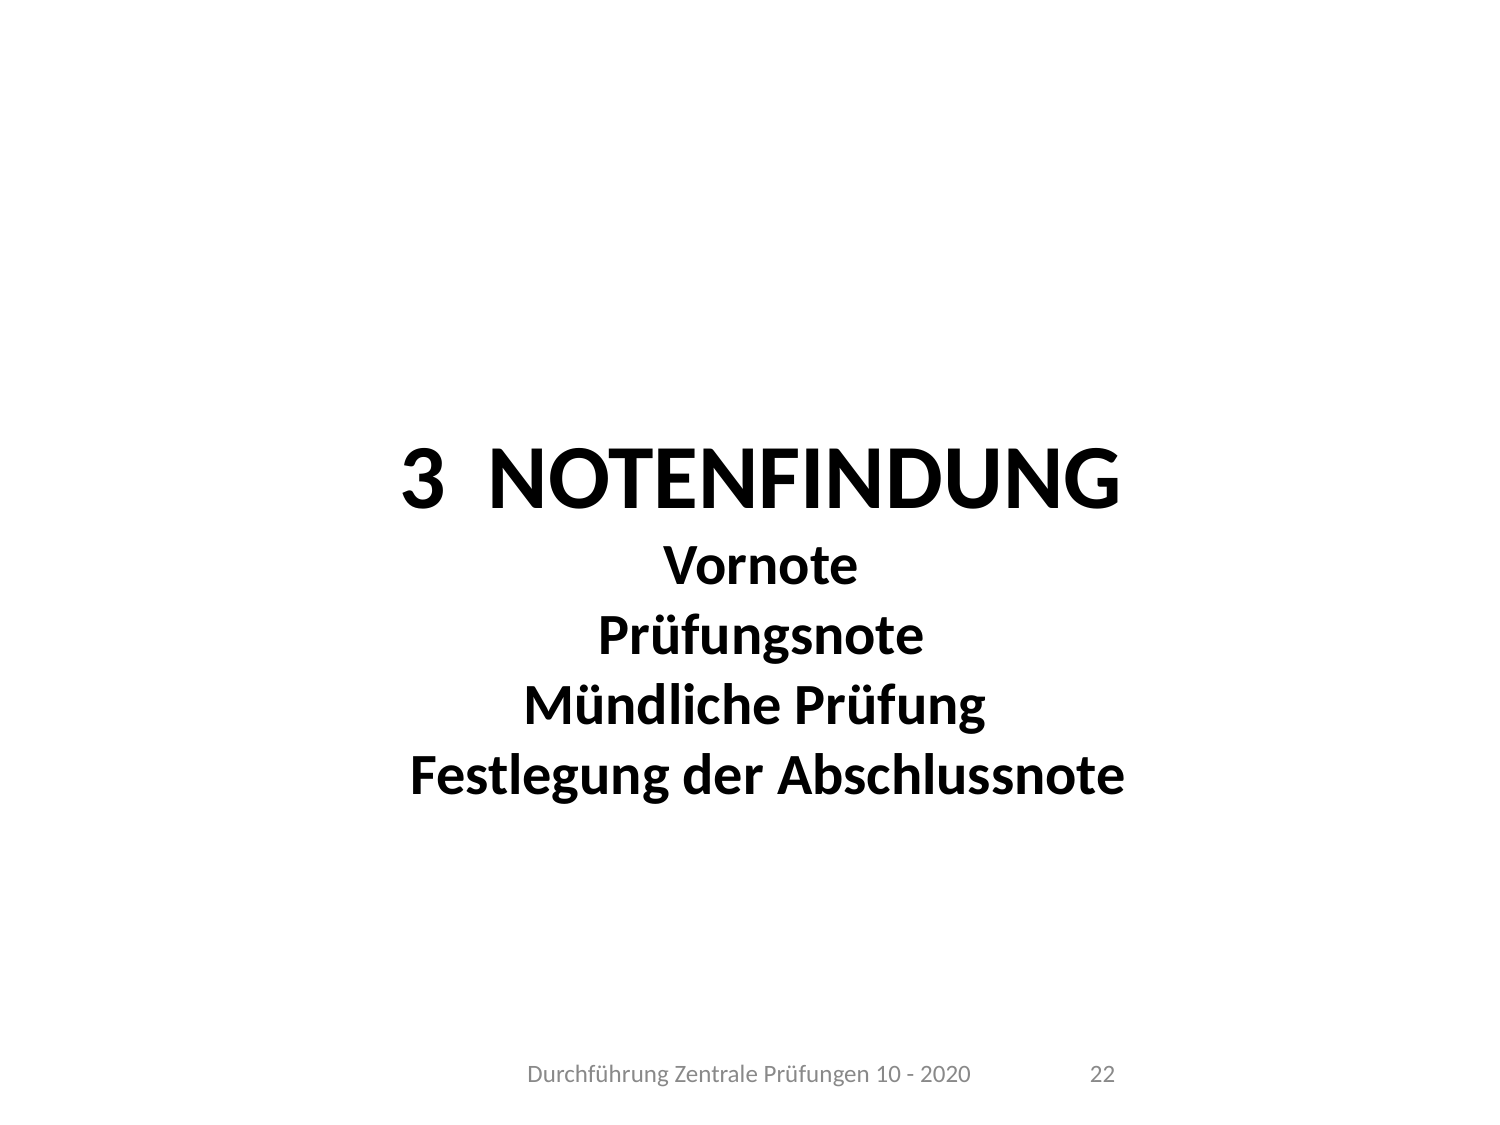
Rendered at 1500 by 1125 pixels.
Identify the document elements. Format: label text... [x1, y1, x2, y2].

text_box 22 [1074, 1042, 1426, 1103]
text_box Durchführung Zentrale Prüfungen 10 - 2020 [512, 1042, 988, 1103]
title 3 Notenfindung Vornote Prüfungsnote Mündliche Prüfung Festlegung der Abschlussnote [123, 408, 1399, 835]
